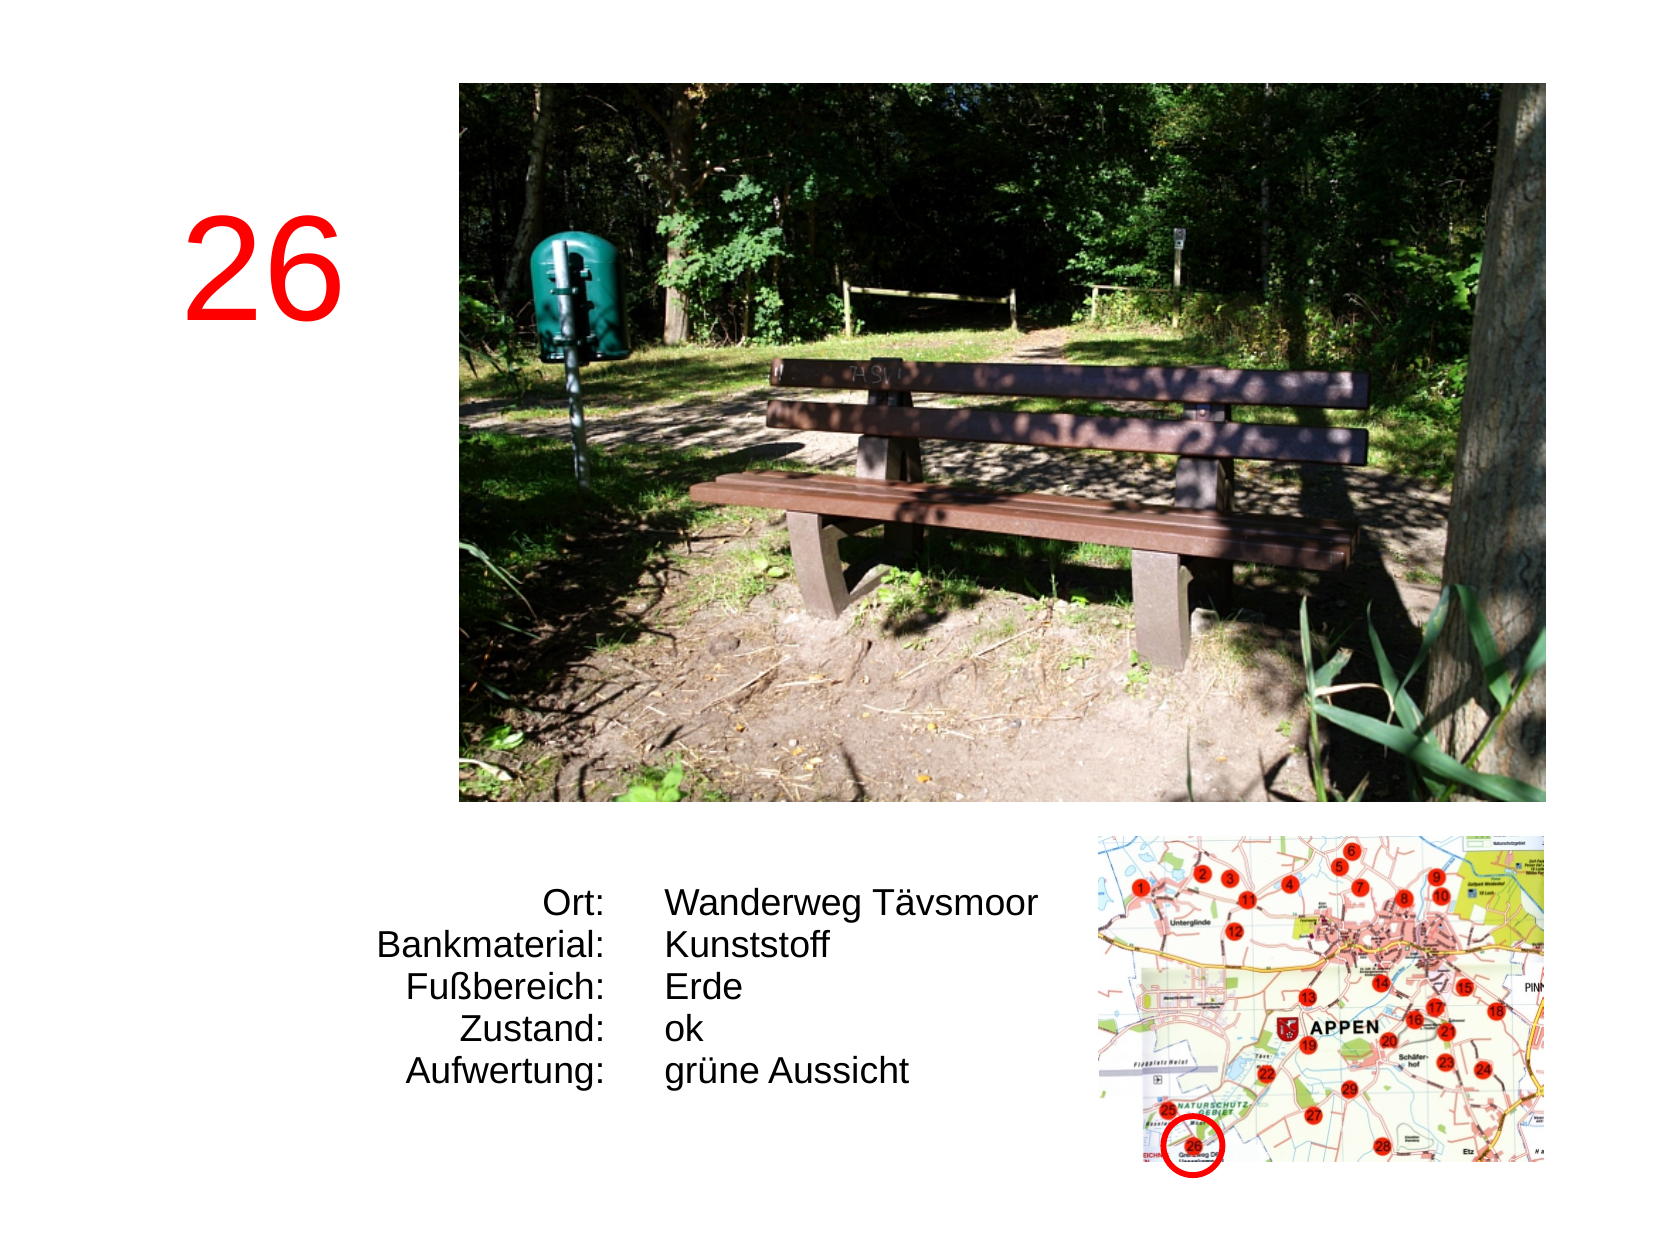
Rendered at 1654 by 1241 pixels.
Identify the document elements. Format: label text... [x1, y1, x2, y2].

text_box Ort: Wanderweg Tävsmoor Bankmaterial: Kunststoff Fußbereich: Erde Zustand: ok Aufwertung: grüne Aussicht [354, 873, 1098, 1142]
picture [1167, 1120, 1219, 1162]
picture [1098, 836, 1544, 1162]
picture [459, 83, 1546, 802]
text_box 26 [165, 177, 428, 360]
